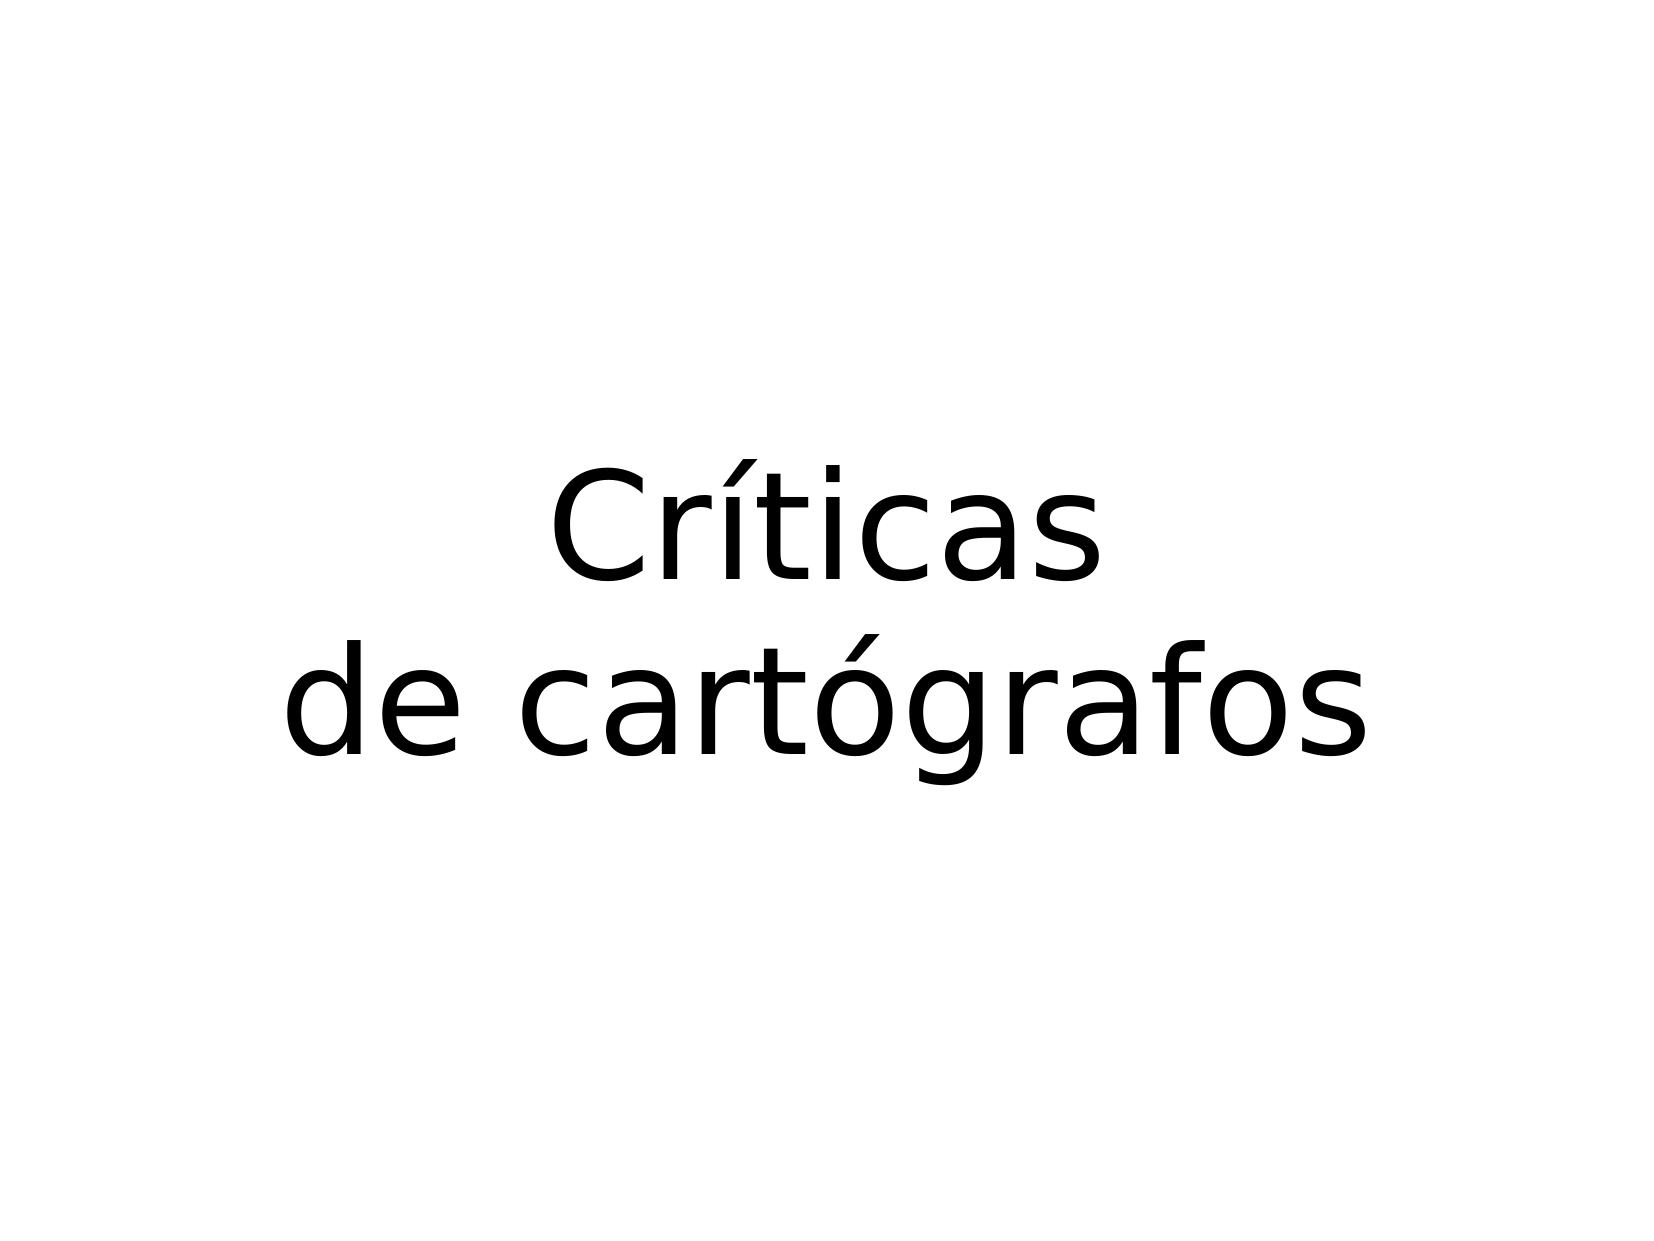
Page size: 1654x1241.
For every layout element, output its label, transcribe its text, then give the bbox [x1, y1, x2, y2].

title Críticas de cartógrafos [82, 56, 1571, 1174]
